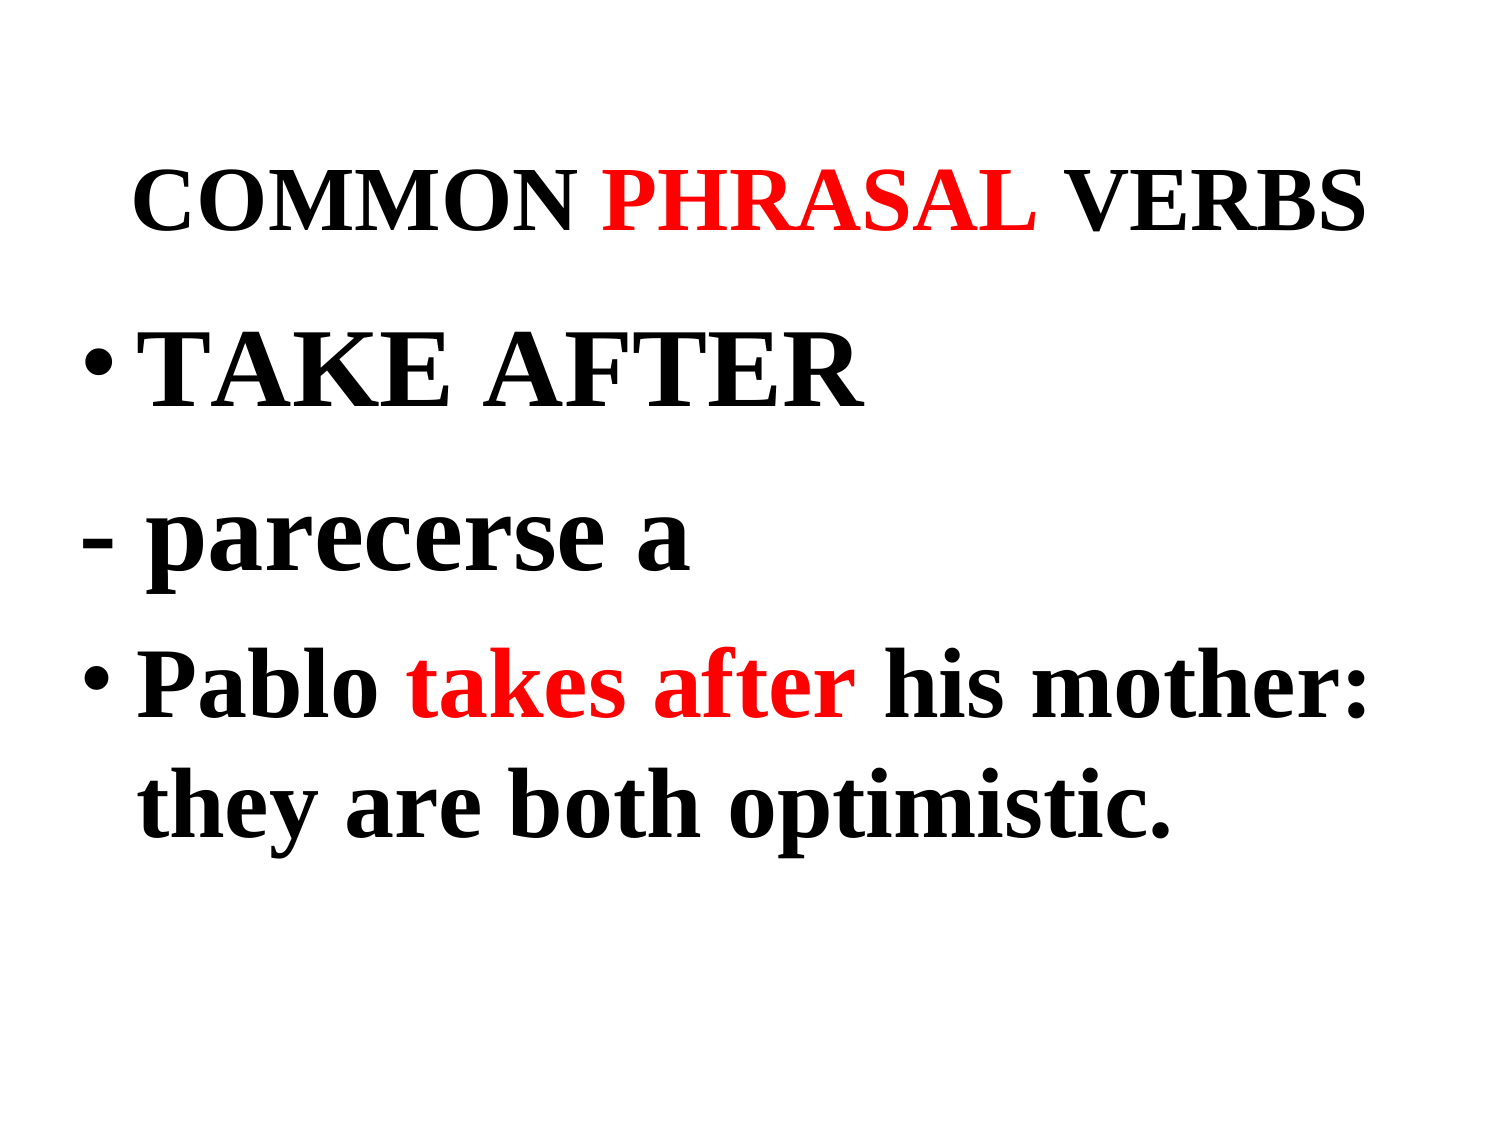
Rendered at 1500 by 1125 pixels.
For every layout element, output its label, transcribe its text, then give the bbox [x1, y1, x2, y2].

list TAKE AFTER - parecerse a Pablo takes after his mother: they are both optimistic. [64, 286, 1436, 1000]
title COMMON PHRASAL VERBS [112, 99, 1388, 286]
